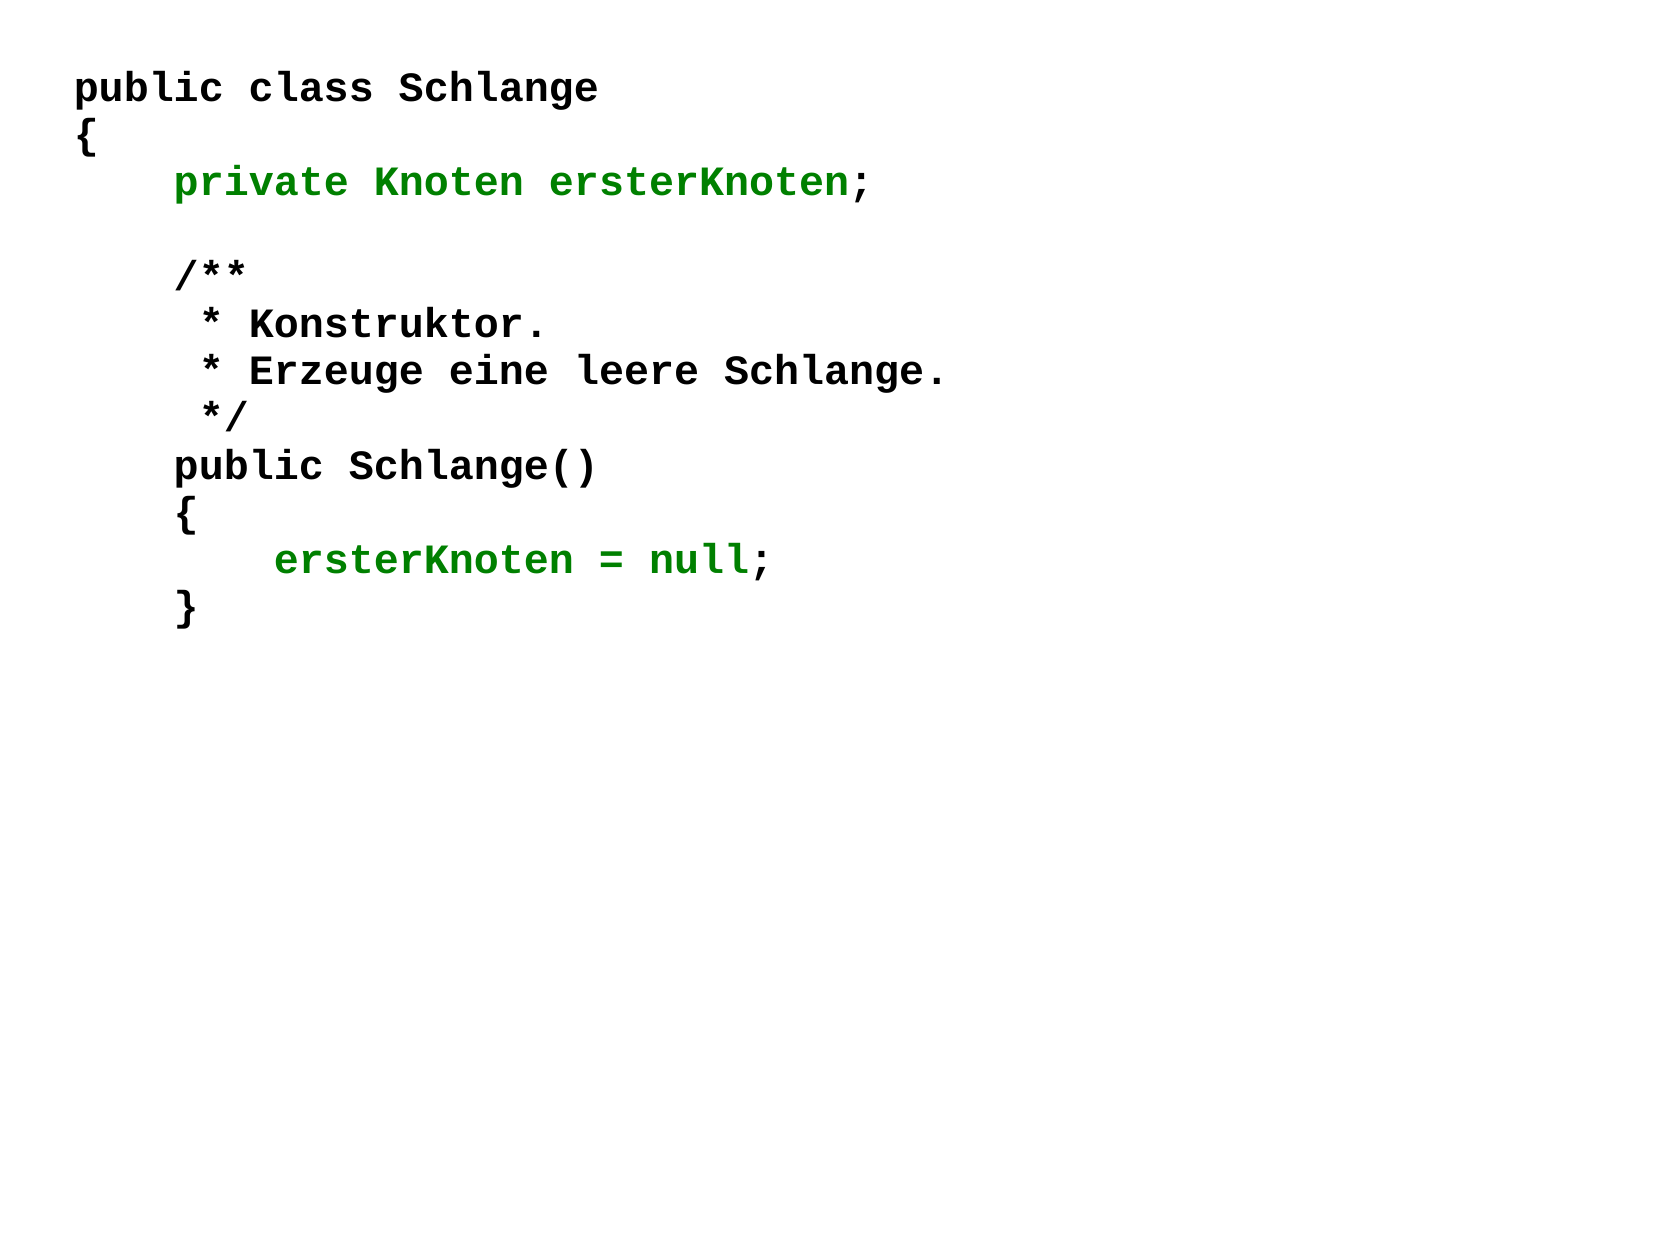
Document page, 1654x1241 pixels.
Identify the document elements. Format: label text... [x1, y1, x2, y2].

text_box public class Schlange { private Knoten ersterKnoten; /** * Konstruktor. * Erzeuge eine leere Schlange. */ public Schlange() { ersterKnoten = null; } [59, 59, 1625, 857]
